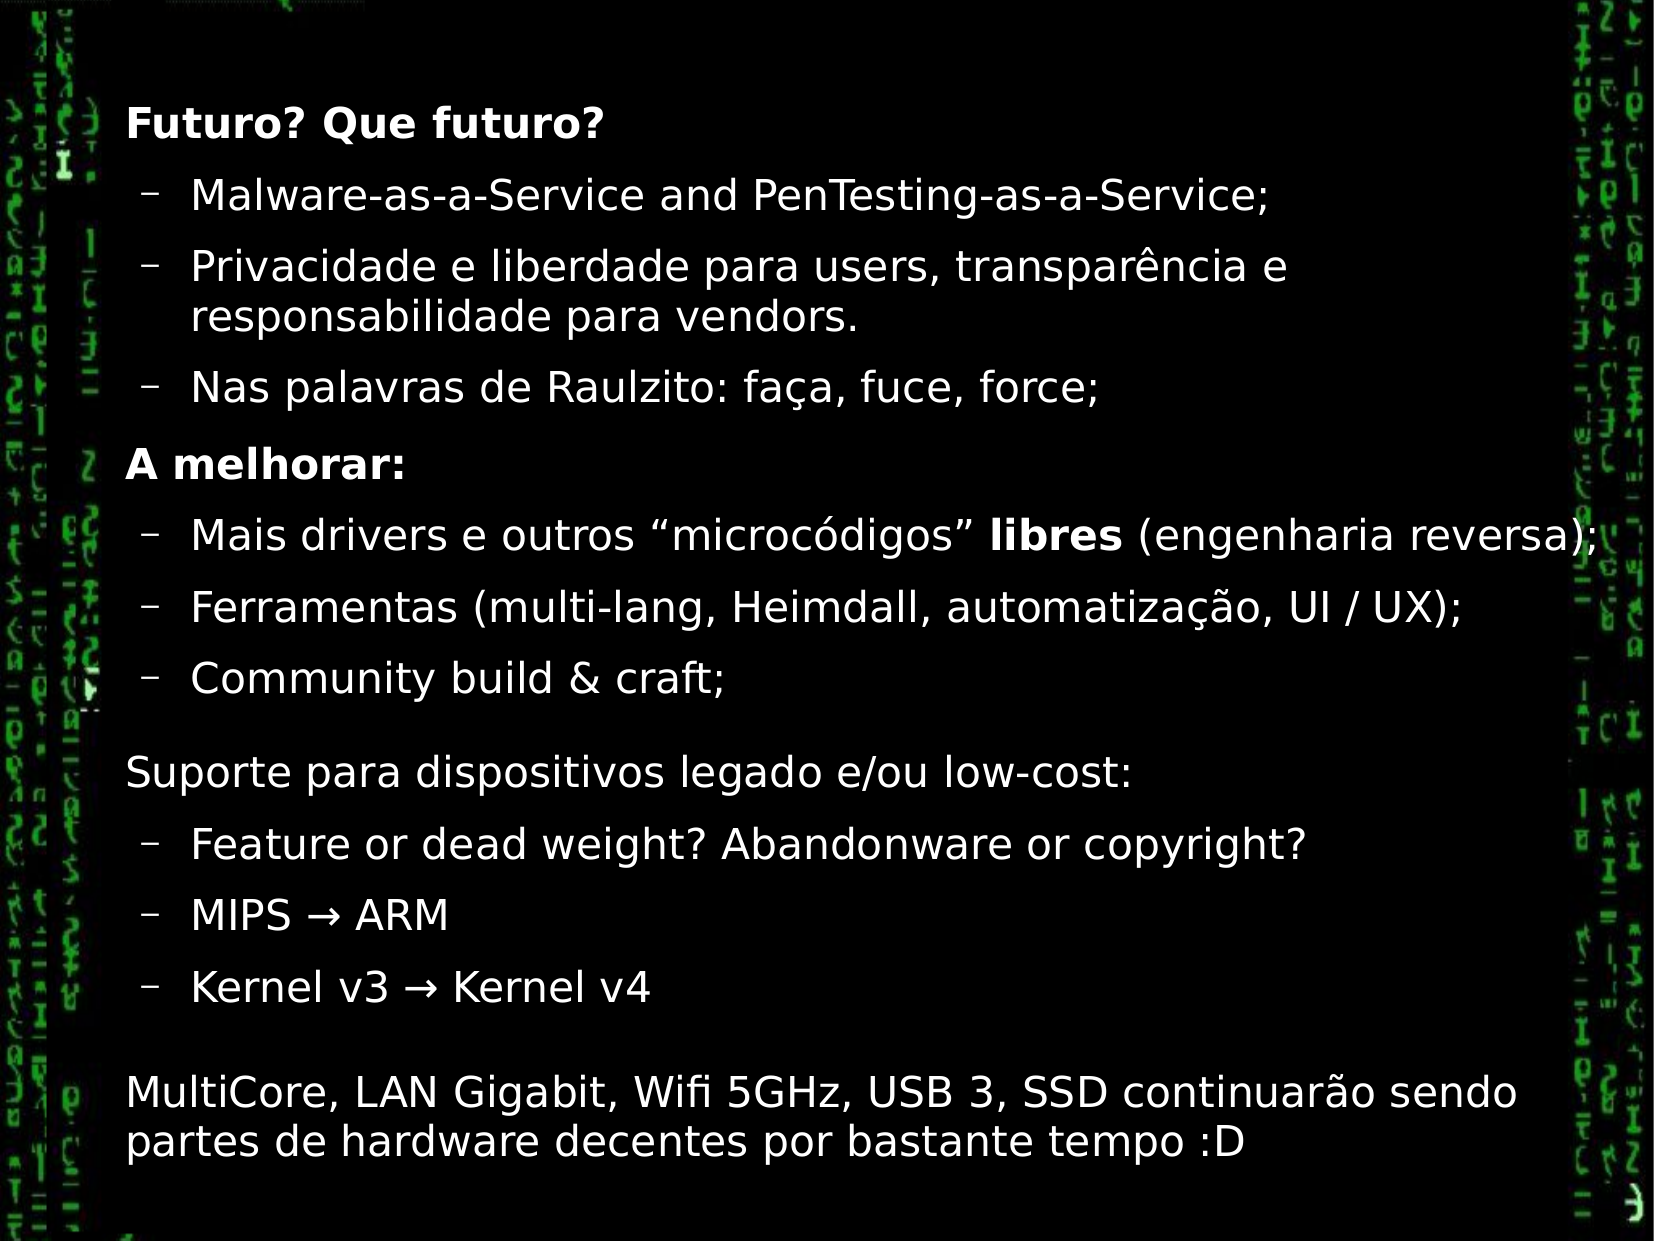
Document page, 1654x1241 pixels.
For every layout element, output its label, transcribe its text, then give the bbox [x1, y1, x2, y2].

picture [0, 0, 1654, 1241]
list Futuro? Que futuro? Malware-as-a-Service and PenTesting-as-a-Service; Privacidade e liberdade para users, transparência e responsabilidade para vendors. Nas palavras de Raulzito: faça, fuce, force; A melhorar: Mais drivers e outros “microcódigos” libres (engenharia reversa); Ferramentas (multi-lang, Heimdall, automatização, UI / UX); Community build & craft; Suporte para dispositivos legado e/ou low-cost: Feature or dead weight? Abandonware or copyright? MIPS → ARM Kernel v3 → Kernel v4 MultiCore, LAN Gigabit, Wifi 5GHz, USB 3, SSD continuarão sendo partes de hardware decentes por bastante tempo :D [59, 99, 1609, 1206]
